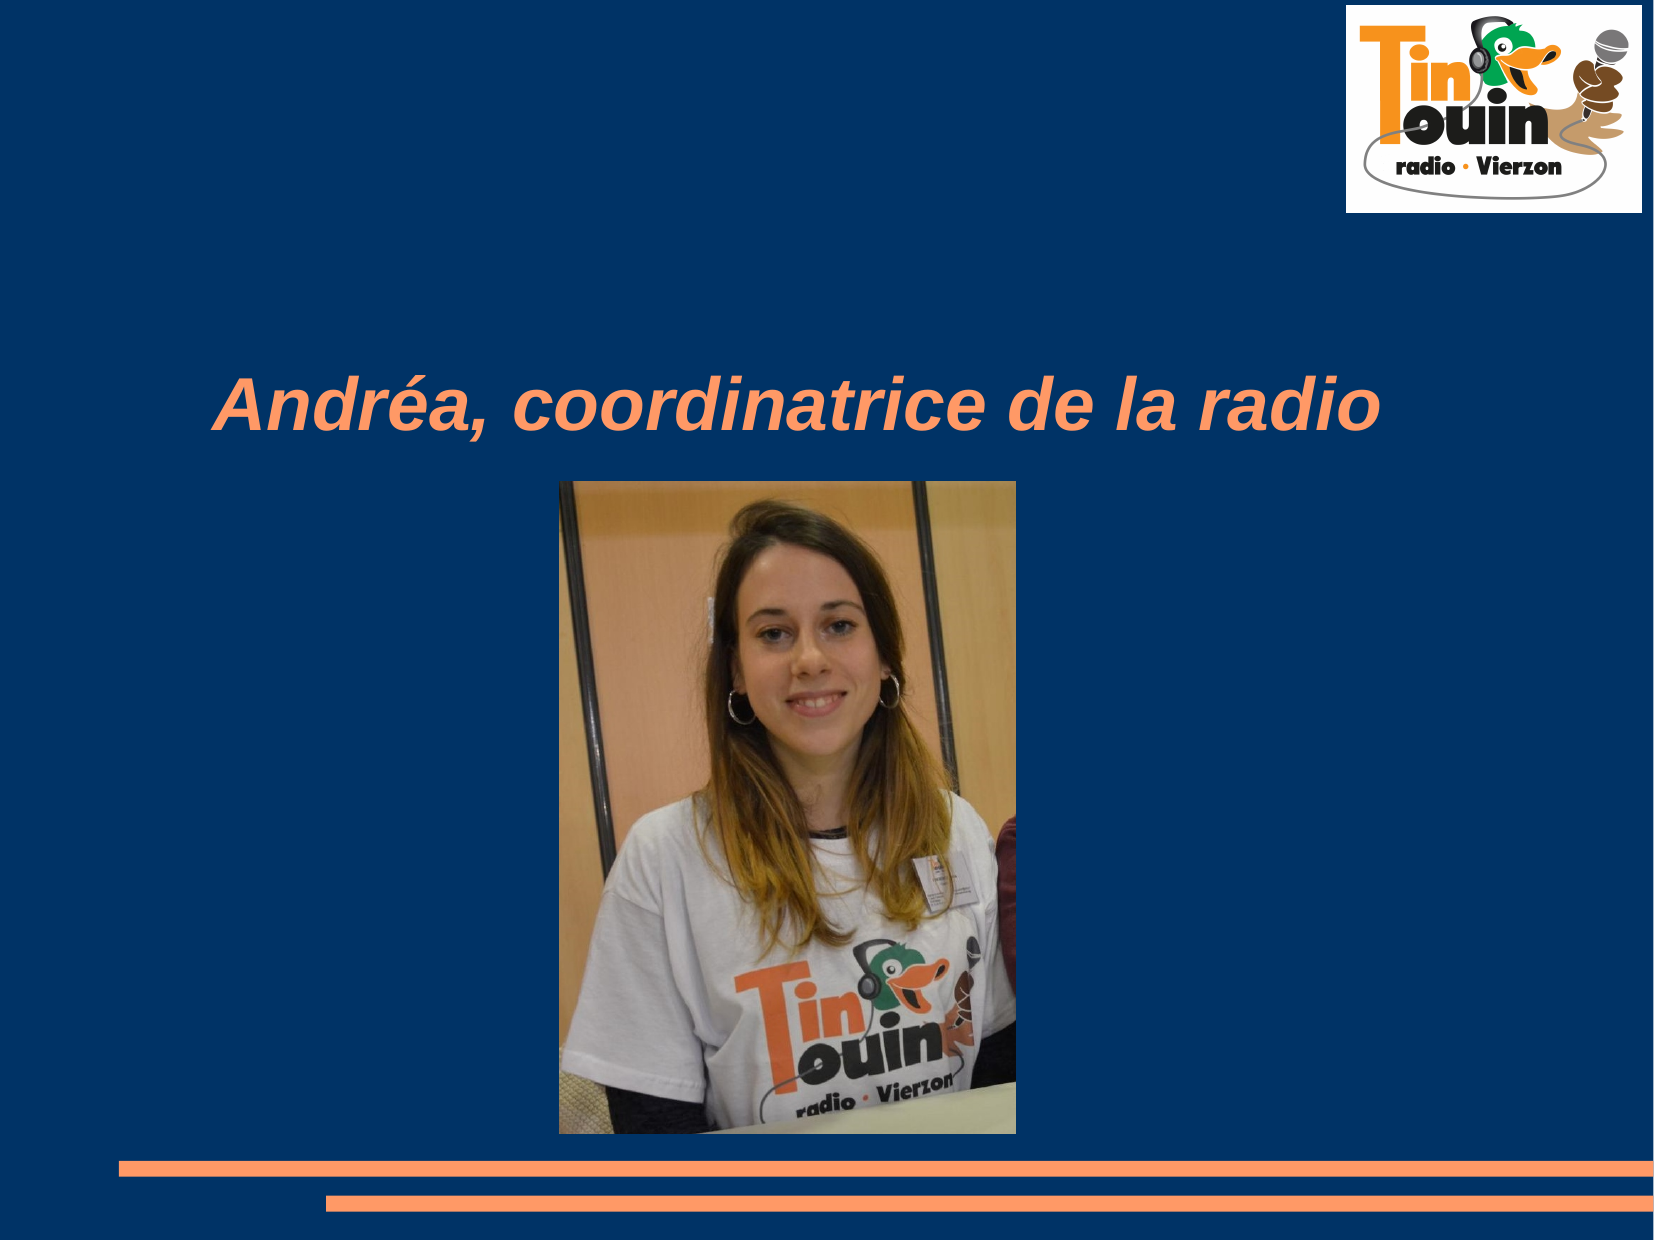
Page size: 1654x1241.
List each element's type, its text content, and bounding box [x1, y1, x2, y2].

picture [559, 481, 1016, 1134]
picture [1346, 5, 1642, 213]
title Andréa, coordinatrice de la radio [212, 300, 1406, 508]
